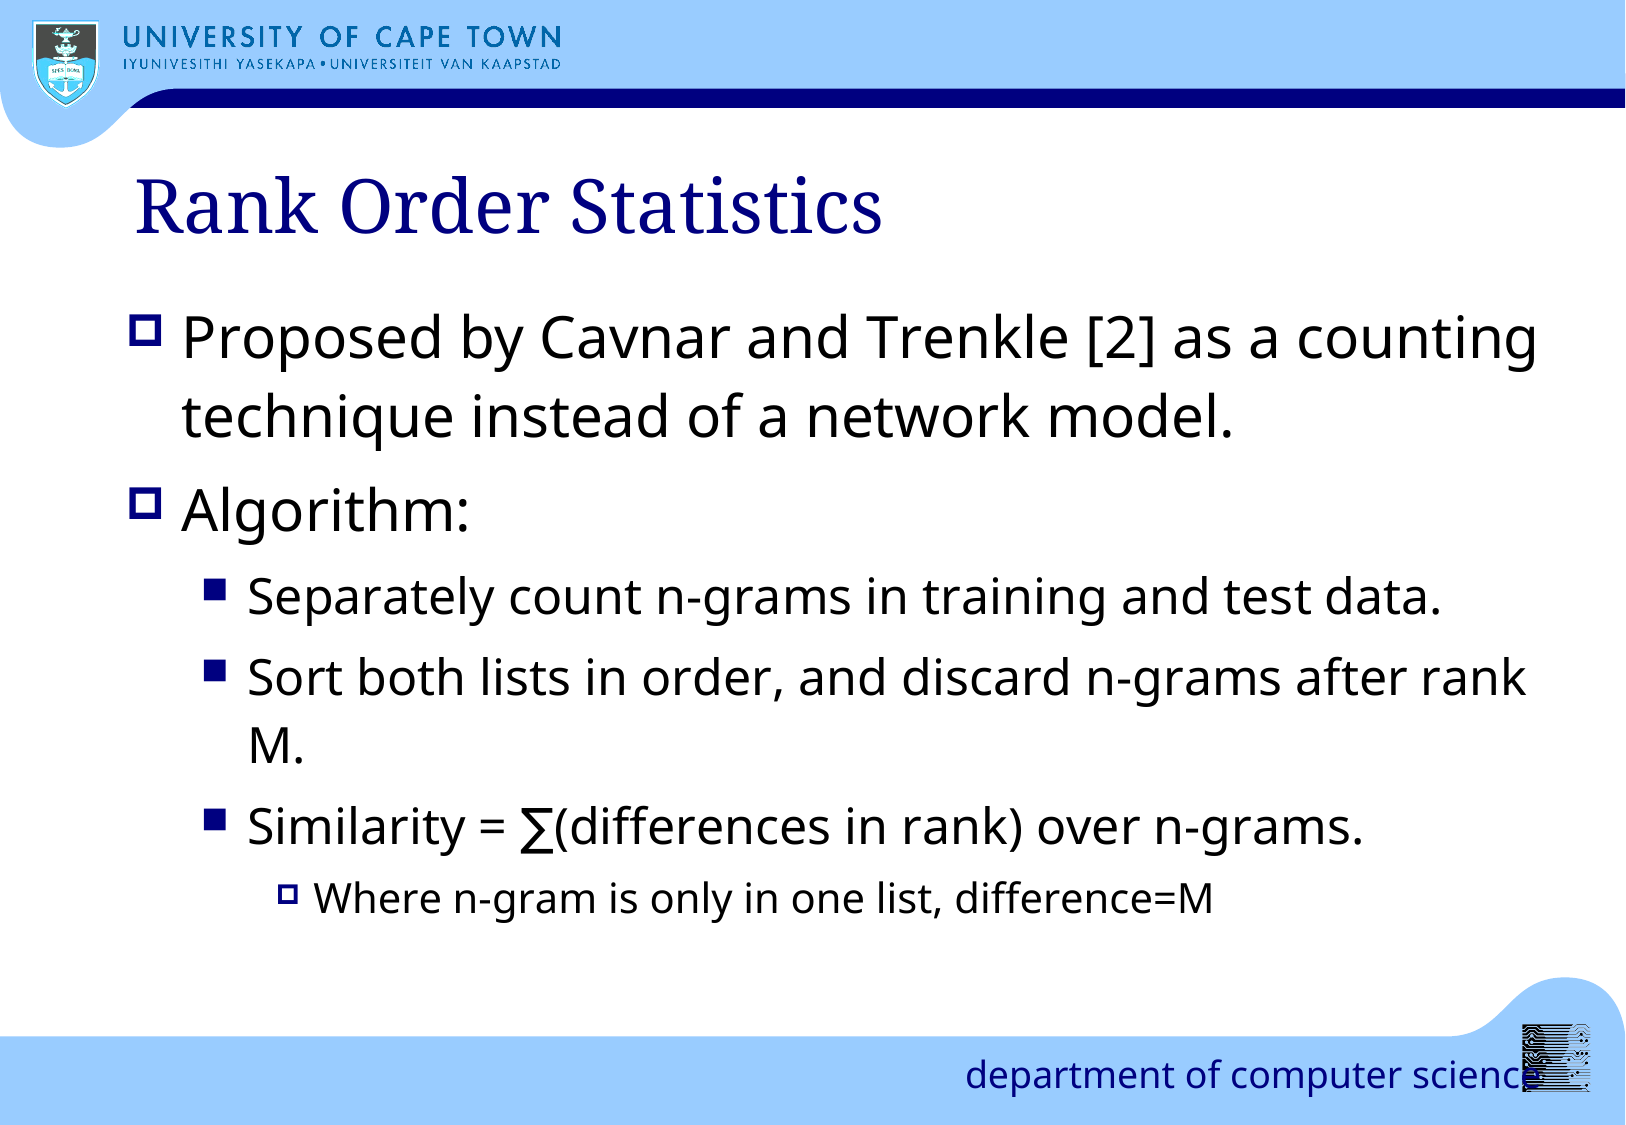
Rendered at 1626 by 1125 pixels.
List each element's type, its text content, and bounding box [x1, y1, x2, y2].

picture [1522, 1024, 1591, 1092]
picture [1526, 1070, 1536, 1076]
list Proposed by Cavnar and Trenkle [2] as a counting technique instead of a network model. Algorithm: Separately count n-grams in training and test data. Sort both lists in order, and discard n-grams after rank M. Similarity = ∑(differences in rank) over n-grams. Where n-gram is only in one list, difference=M [125, 296, 1570, 992]
title Rank Order Statistics [134, 140, 1571, 268]
picture [120, 23, 563, 71]
